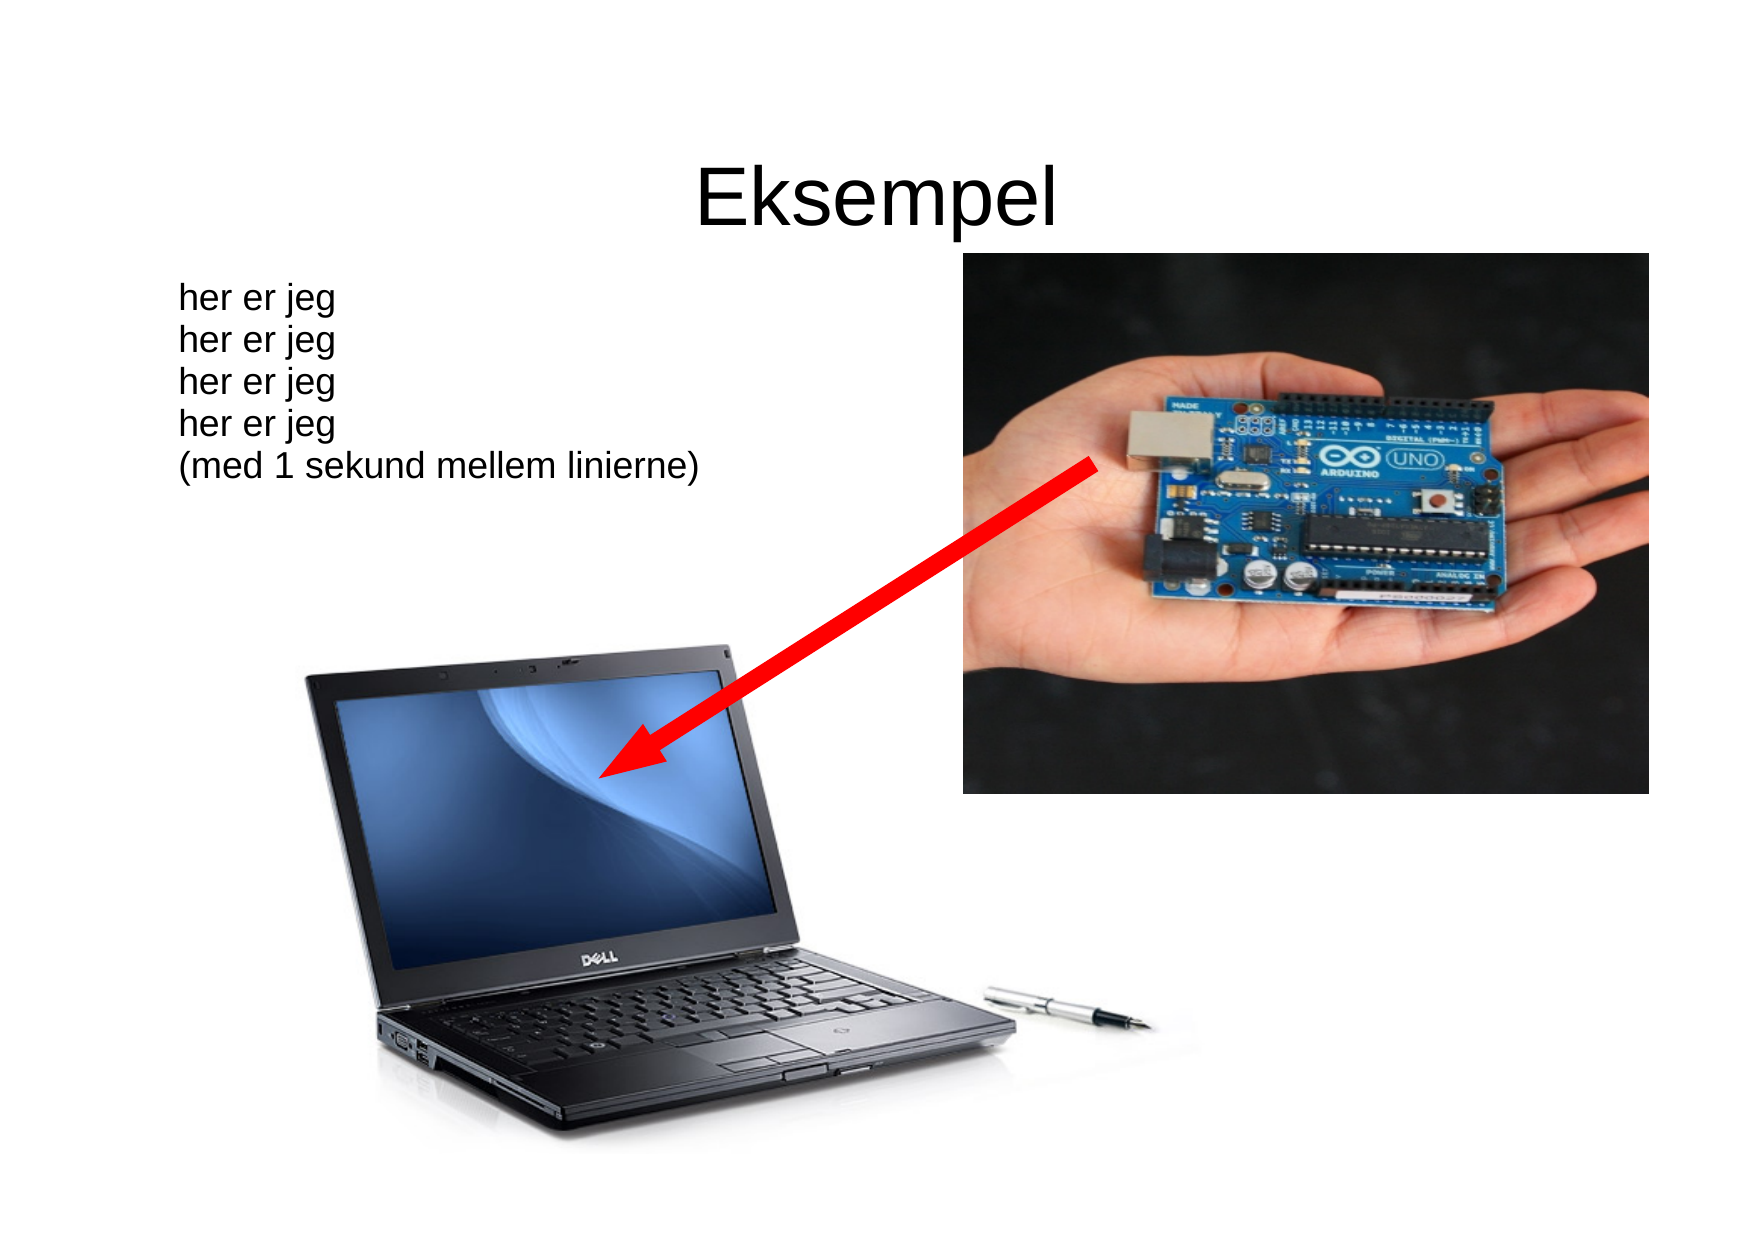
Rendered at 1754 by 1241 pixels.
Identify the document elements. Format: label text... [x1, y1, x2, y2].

title Eksempel [140, 103, 1614, 291]
text_box her er jeg her er jeg her er jeg her er jeg (med 1 sekund mellem linierne) [163, 268, 779, 494]
picture [223, 253, 1649, 1154]
